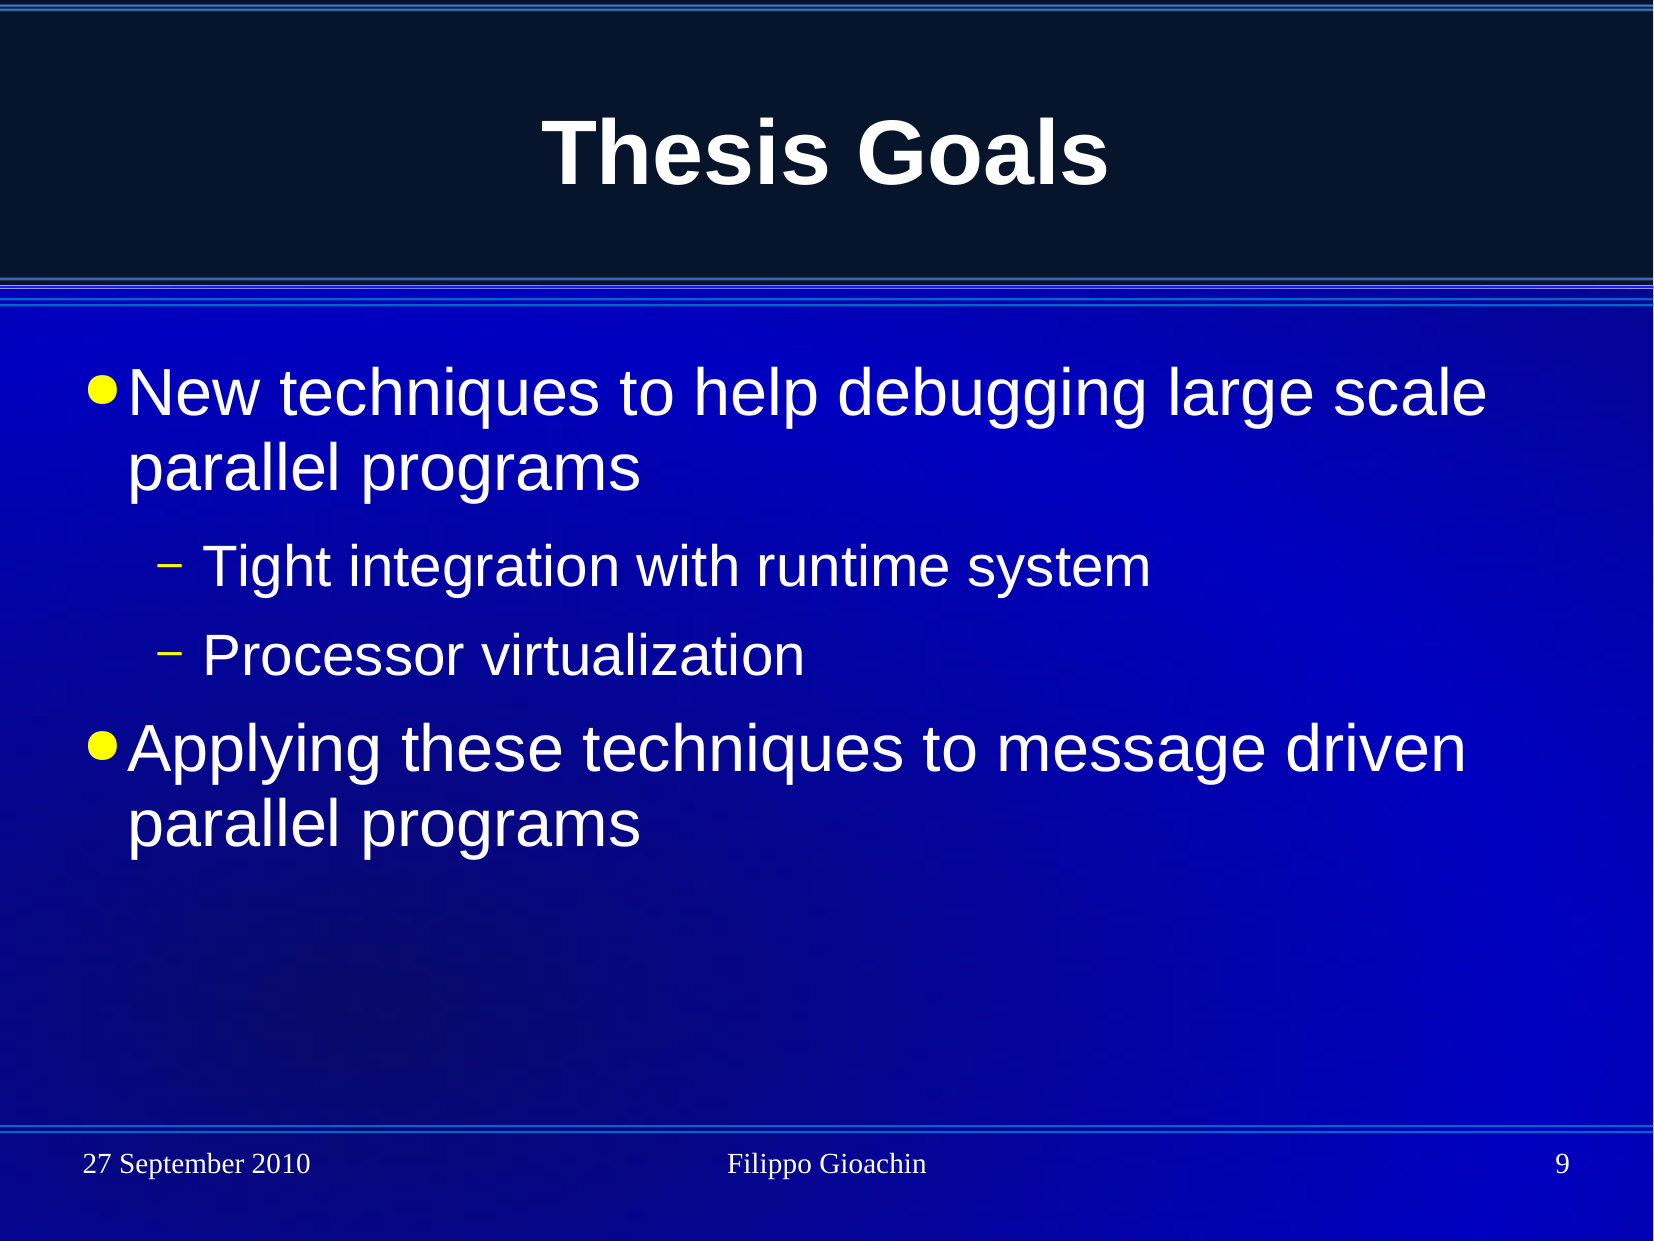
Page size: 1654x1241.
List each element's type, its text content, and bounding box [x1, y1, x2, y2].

picture [0, 289, 1654, 298]
picture [0, 307, 1654, 1125]
picture [0, 1134, 1654, 1241]
title Thesis Goals [82, 49, 1571, 257]
list New techniques to help debugging large scale parallel programs Tight integration with runtime system Processor virtualization Applying these techniques to message driven parallel programs [82, 355, 1571, 1174]
picture [0, 0, 1654, 285]
